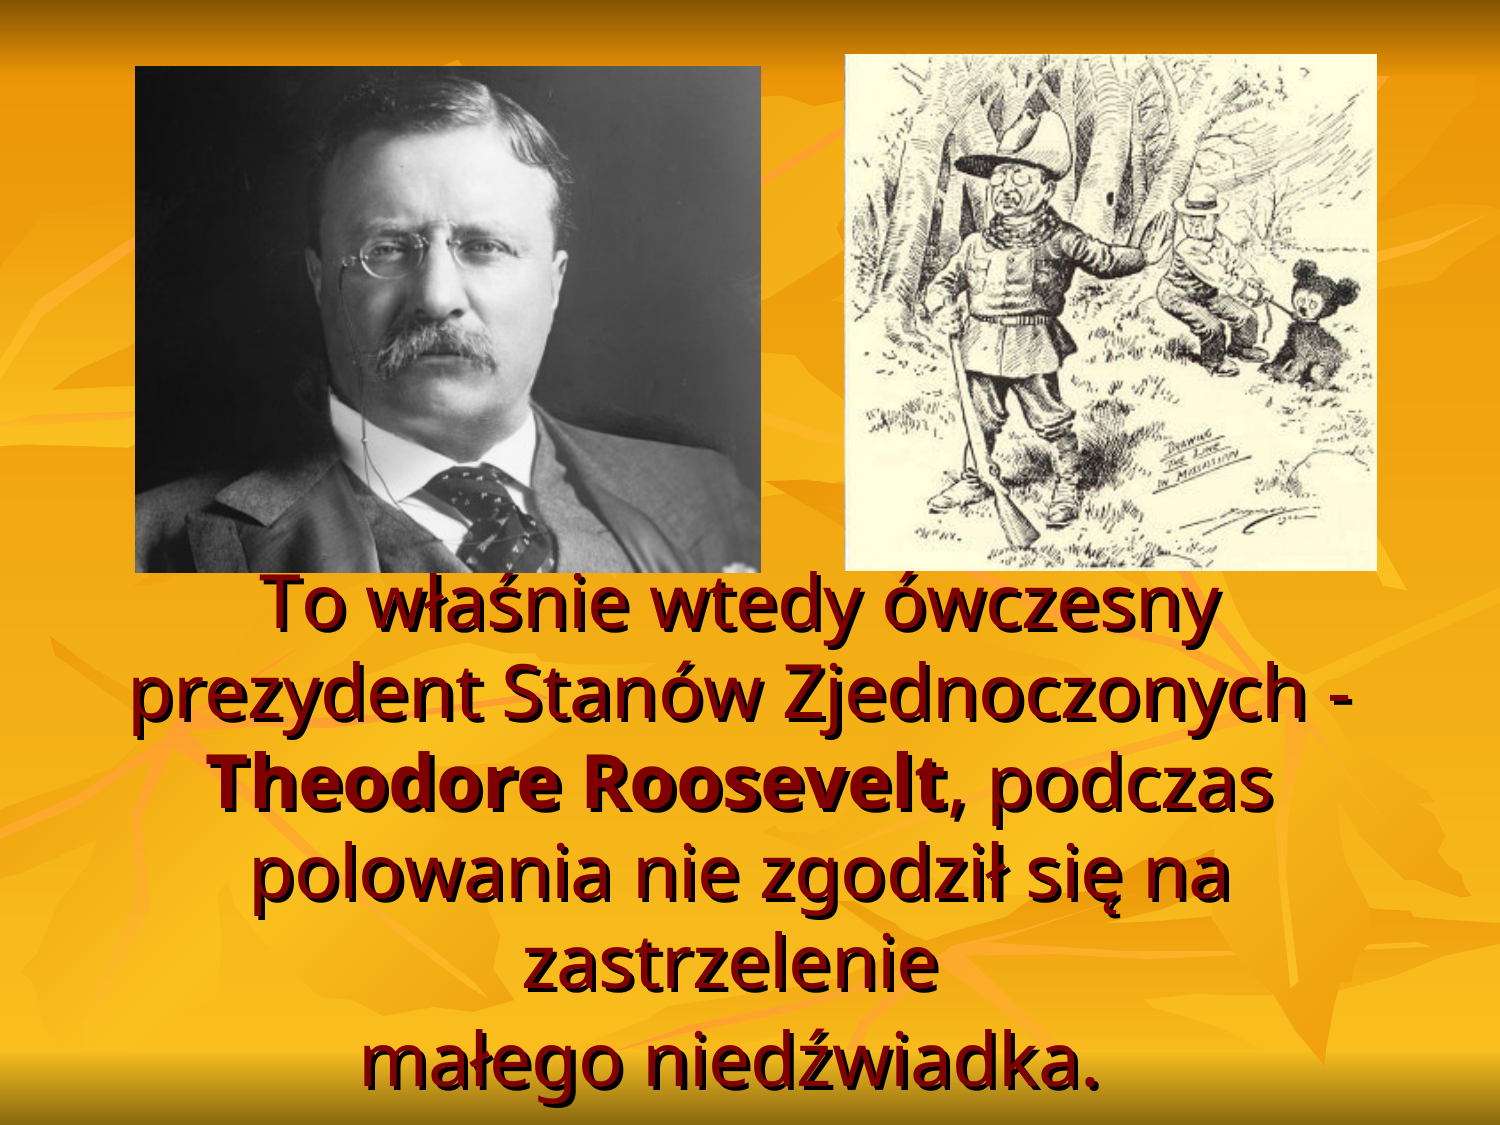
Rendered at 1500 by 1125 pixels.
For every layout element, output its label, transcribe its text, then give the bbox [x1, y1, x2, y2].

picture [135, 66, 761, 573]
title To właśnie wtedy ówczesny prezydent Stanów Zjednoczonych - Theodore Roosevelt, podczas polowania nie zgodził się na zastrzelenie małego niedźwiadka. [64, 586, 1415, 1071]
picture [844, 54, 1377, 571]
